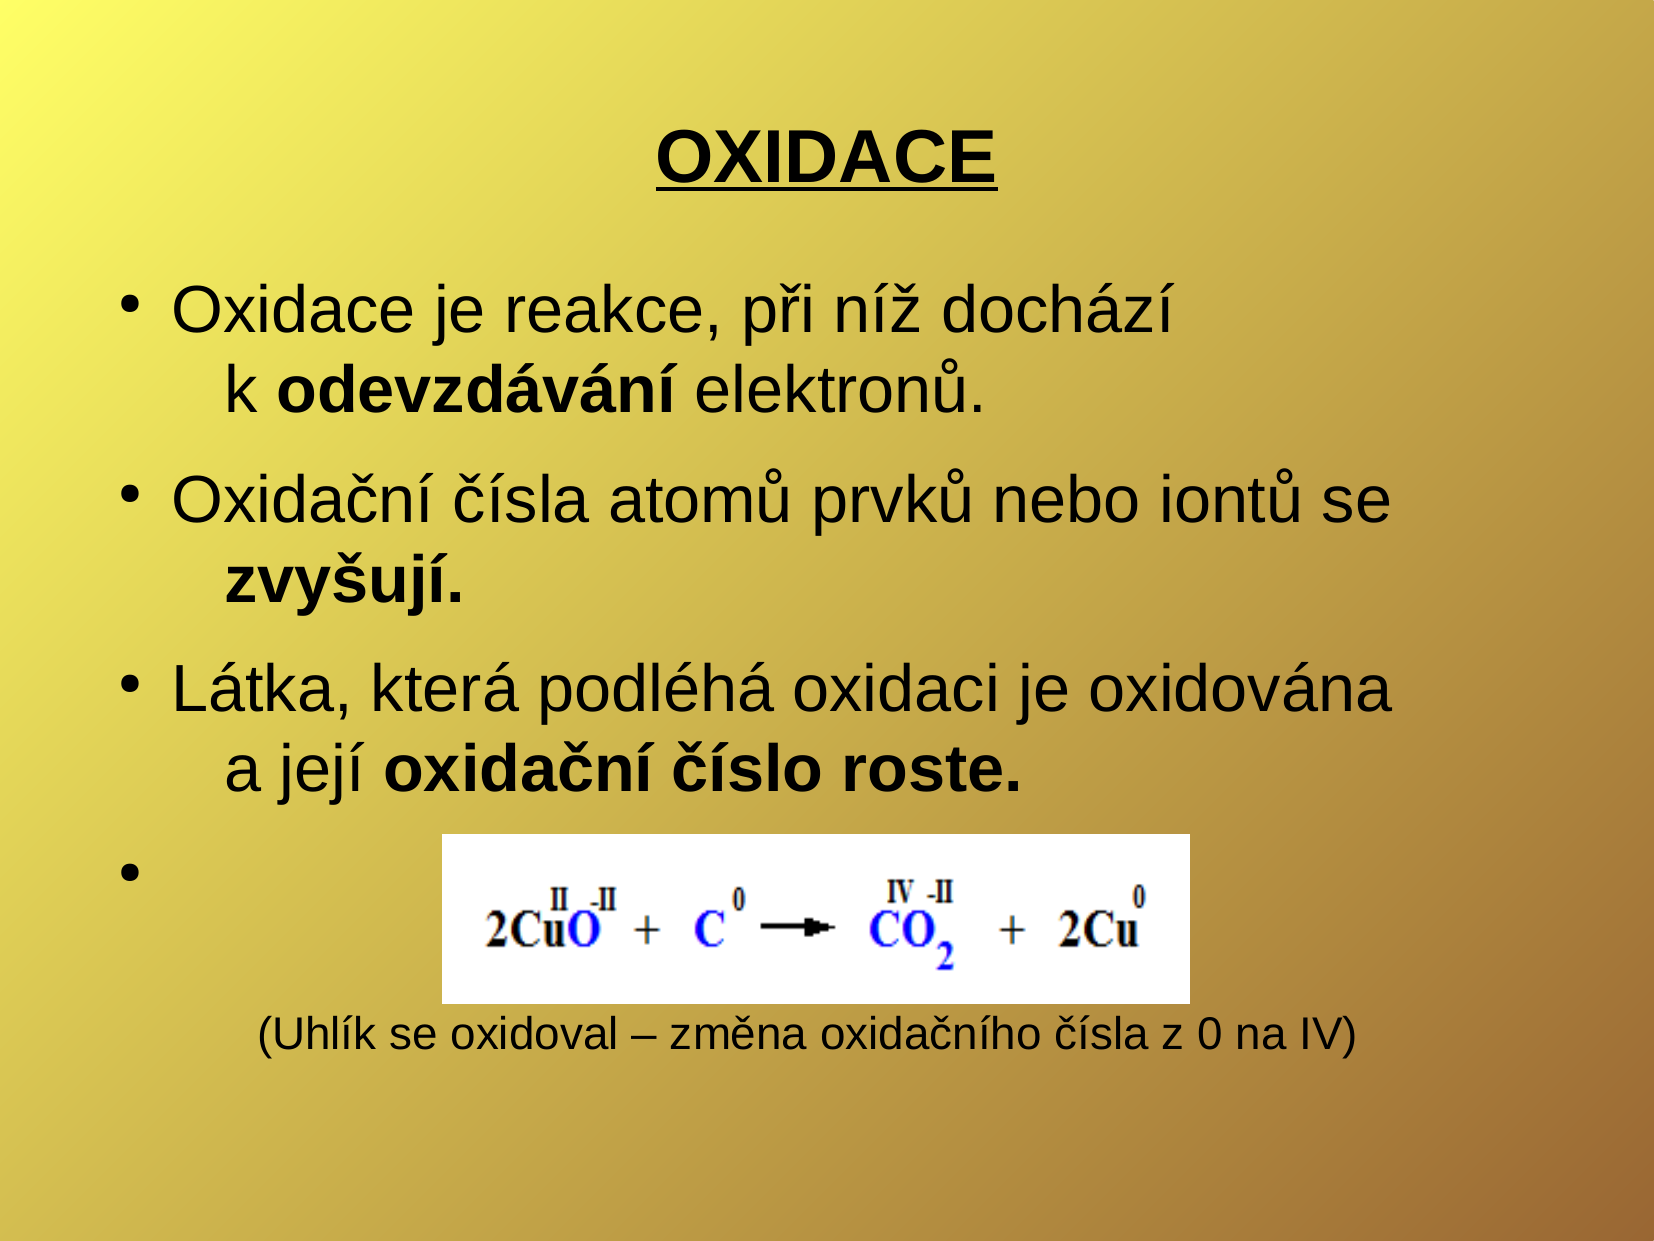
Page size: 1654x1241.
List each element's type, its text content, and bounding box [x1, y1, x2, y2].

list (Uhlík se oxidoval – změna oxidačního čísla z 0 na IV) [168, 1003, 1486, 1123]
list Oxidace je reakce, při níž dochází k odevzdávání elektronů. Oxidační čísla atomů prvků nebo iontů se zvyšují. Látka, která podléhá oxidaci je oxidována a její oxidační číslo roste. [82, 265, 1595, 1085]
title OXIDACE [82, 49, 1571, 257]
picture [442, 834, 1190, 1003]
